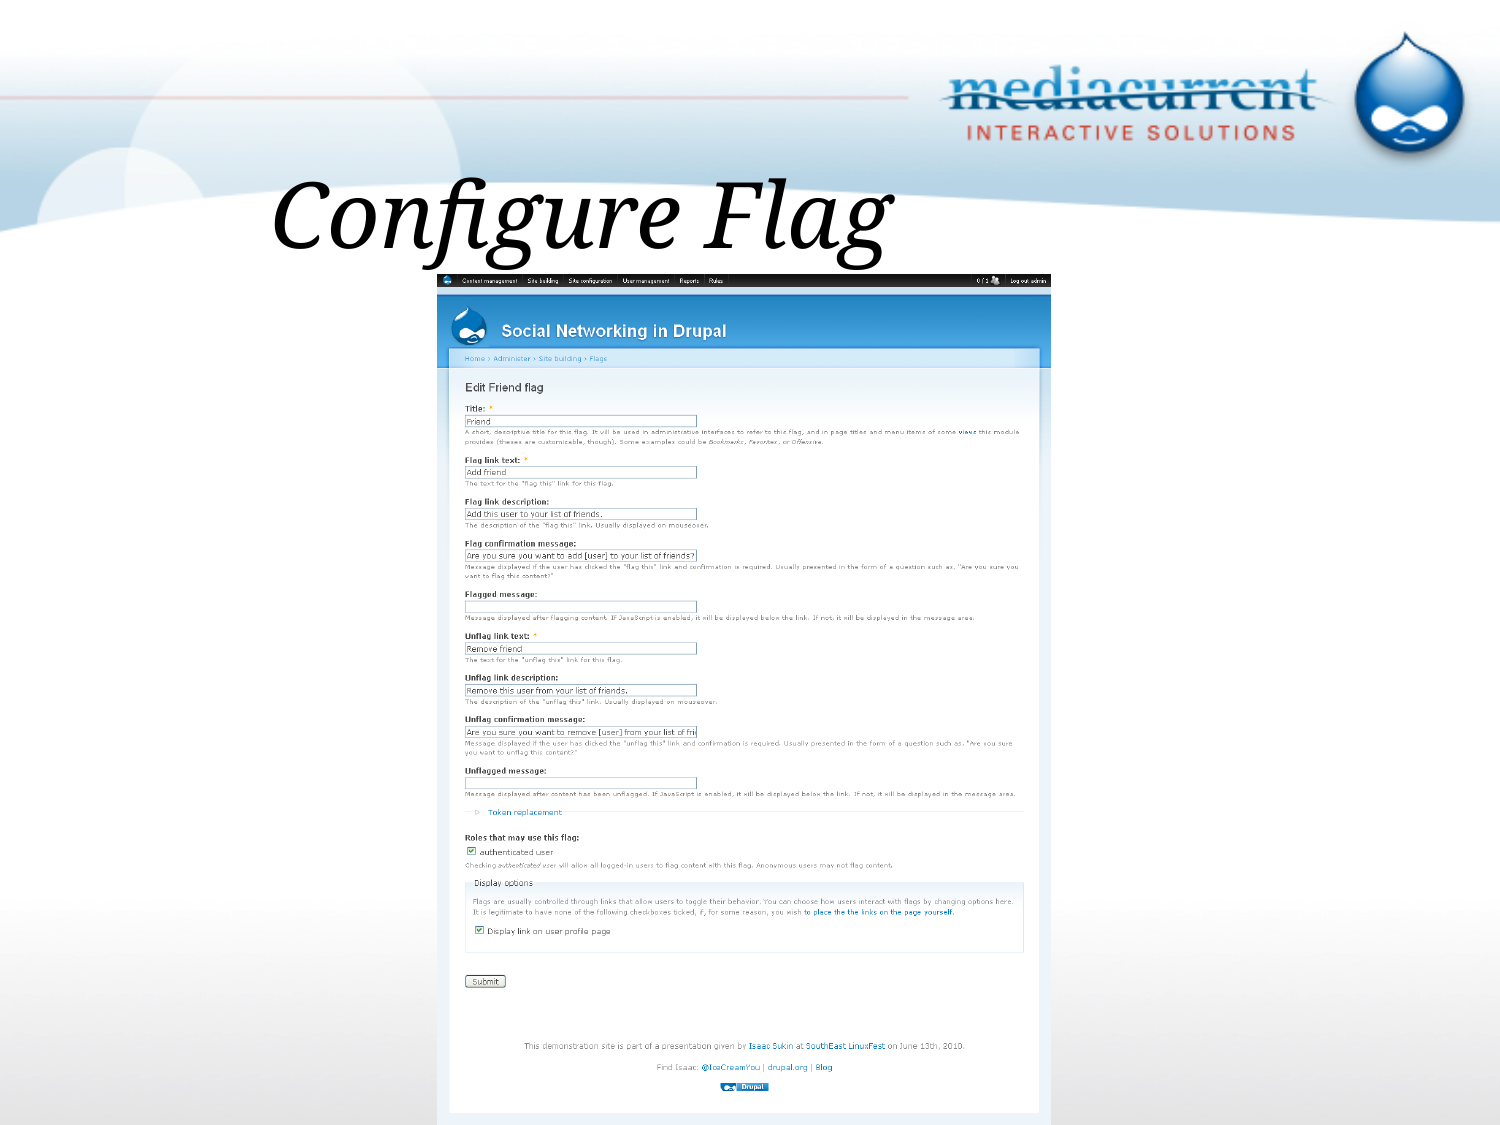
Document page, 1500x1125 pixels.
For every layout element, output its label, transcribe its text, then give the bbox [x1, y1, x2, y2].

picture [437, 275, 1051, 1125]
text_box Configure Flag [0, 149, 1163, 338]
